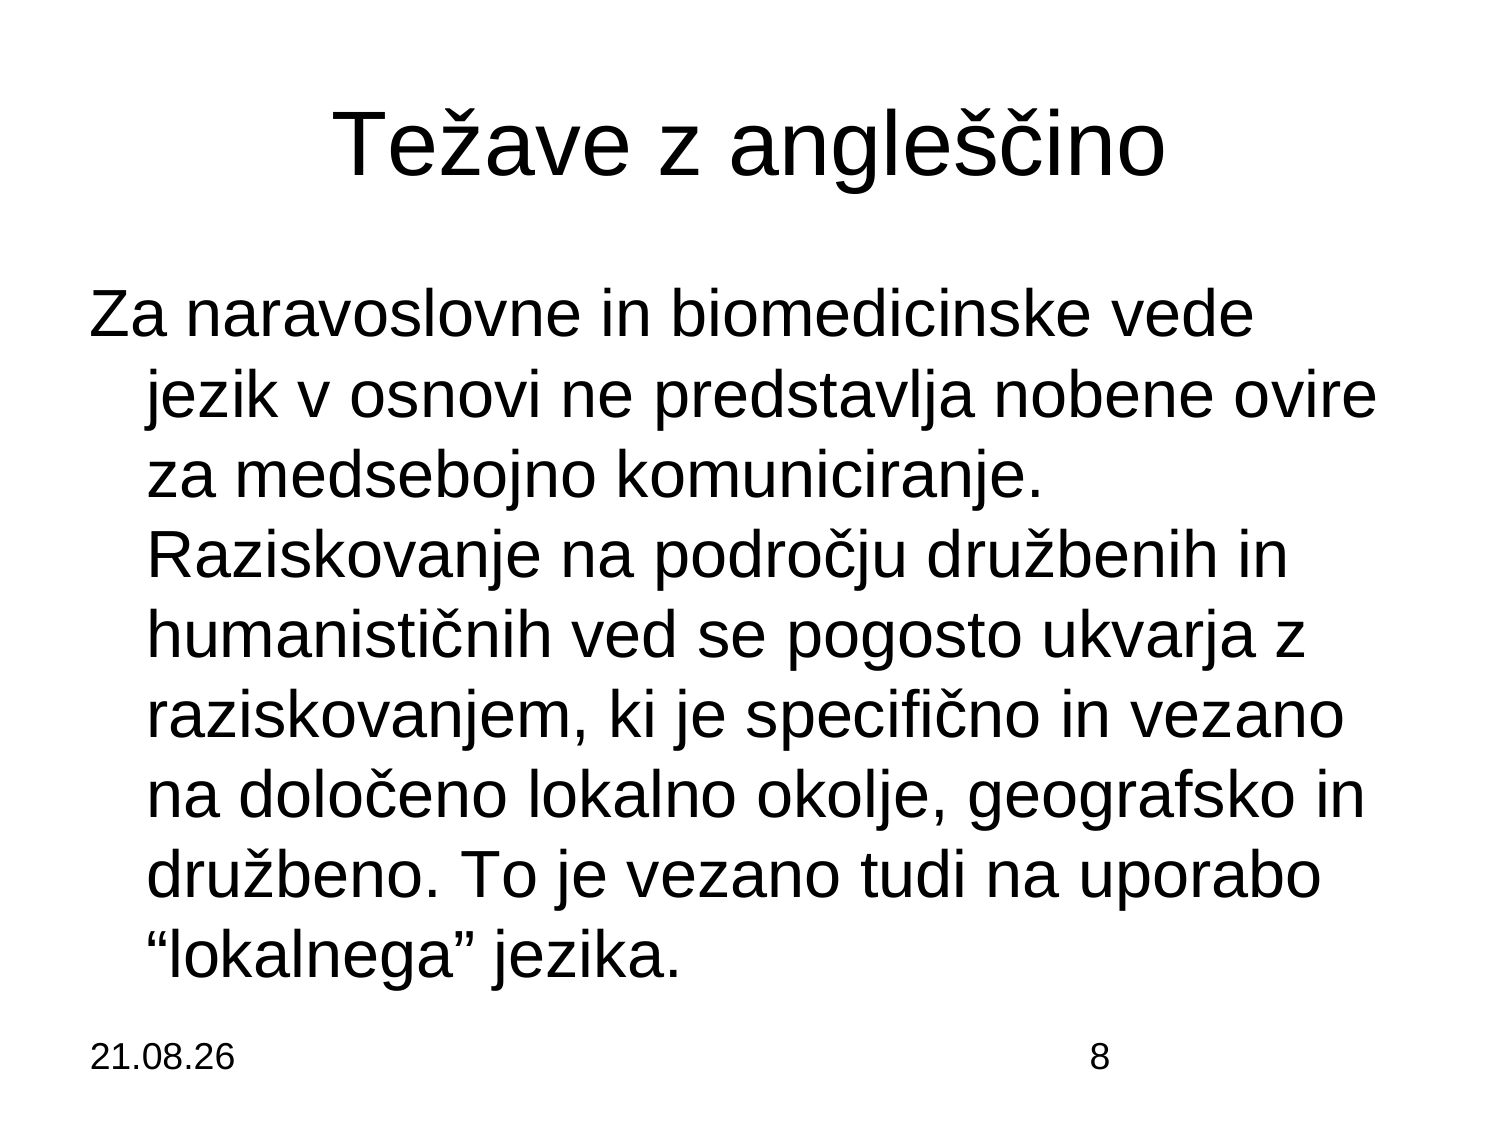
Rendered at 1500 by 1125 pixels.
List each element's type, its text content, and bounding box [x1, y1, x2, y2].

title Težave z angleščino [75, 45, 1426, 233]
list Za naravoslovne in biomedicinske vede jezik v osnovi ne predstavlja nobene ovire za medsebojno komuniciranje. Raziskovanje na področju družbenih in humanističnih ved se pogosto ukvarja z raziskovanjem, ki je specifično in vezano na določeno lokalno okolje, geografsko in družbeno. To je vezano tudi na uporabo “lokalnega” jezika. [75, 262, 1426, 1006]
